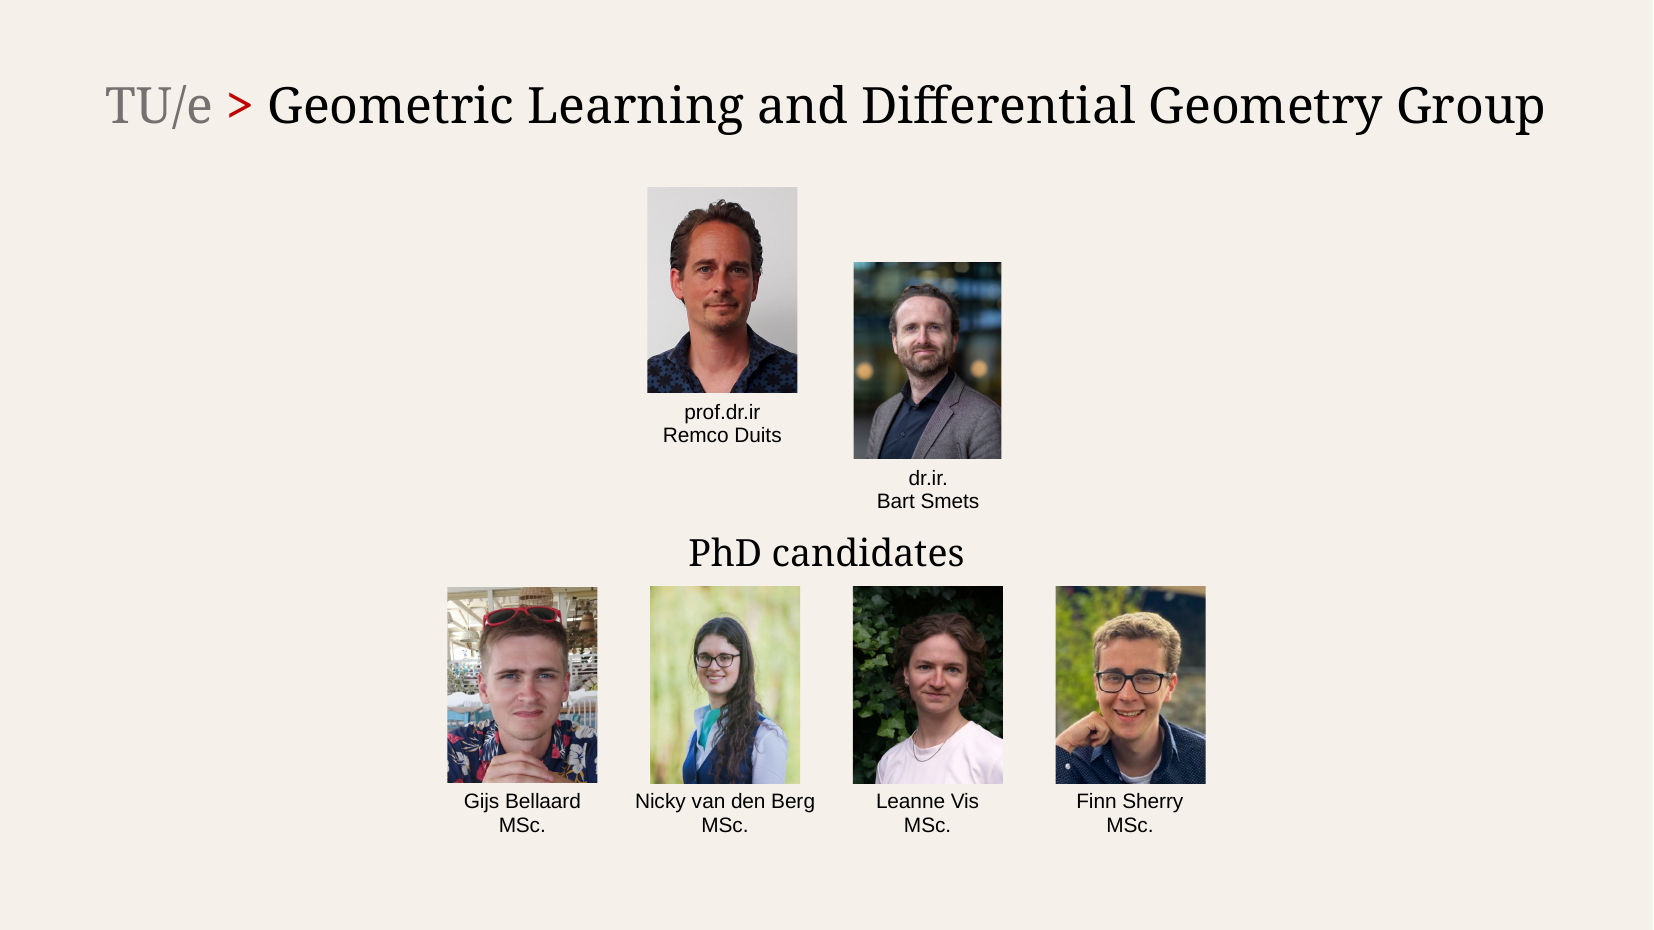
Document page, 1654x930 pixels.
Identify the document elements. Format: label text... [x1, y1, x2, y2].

text_box Nicky van den Berg MSc. [612, 782, 815, 868]
text_box prof.dr.ir Remco Duits [647, 393, 798, 455]
picture [853, 262, 1002, 458]
text_box TU/e > Geometric Learning and Differential Geometry Group [38, 67, 1614, 180]
picture [647, 187, 798, 393]
text_box Leanne Vis MSc. [815, 782, 1041, 868]
text_box Finn Sherry MSc. [1055, 782, 1205, 868]
text_box PhD candidates [657, 514, 996, 590]
text_box dr.ir. Bart Smets [853, 458, 1003, 544]
picture [1055, 586, 1206, 784]
picture [650, 586, 801, 784]
picture [852, 586, 1003, 784]
picture [447, 587, 598, 782]
text_box Gijs Bellaard MSc. [447, 782, 598, 868]
